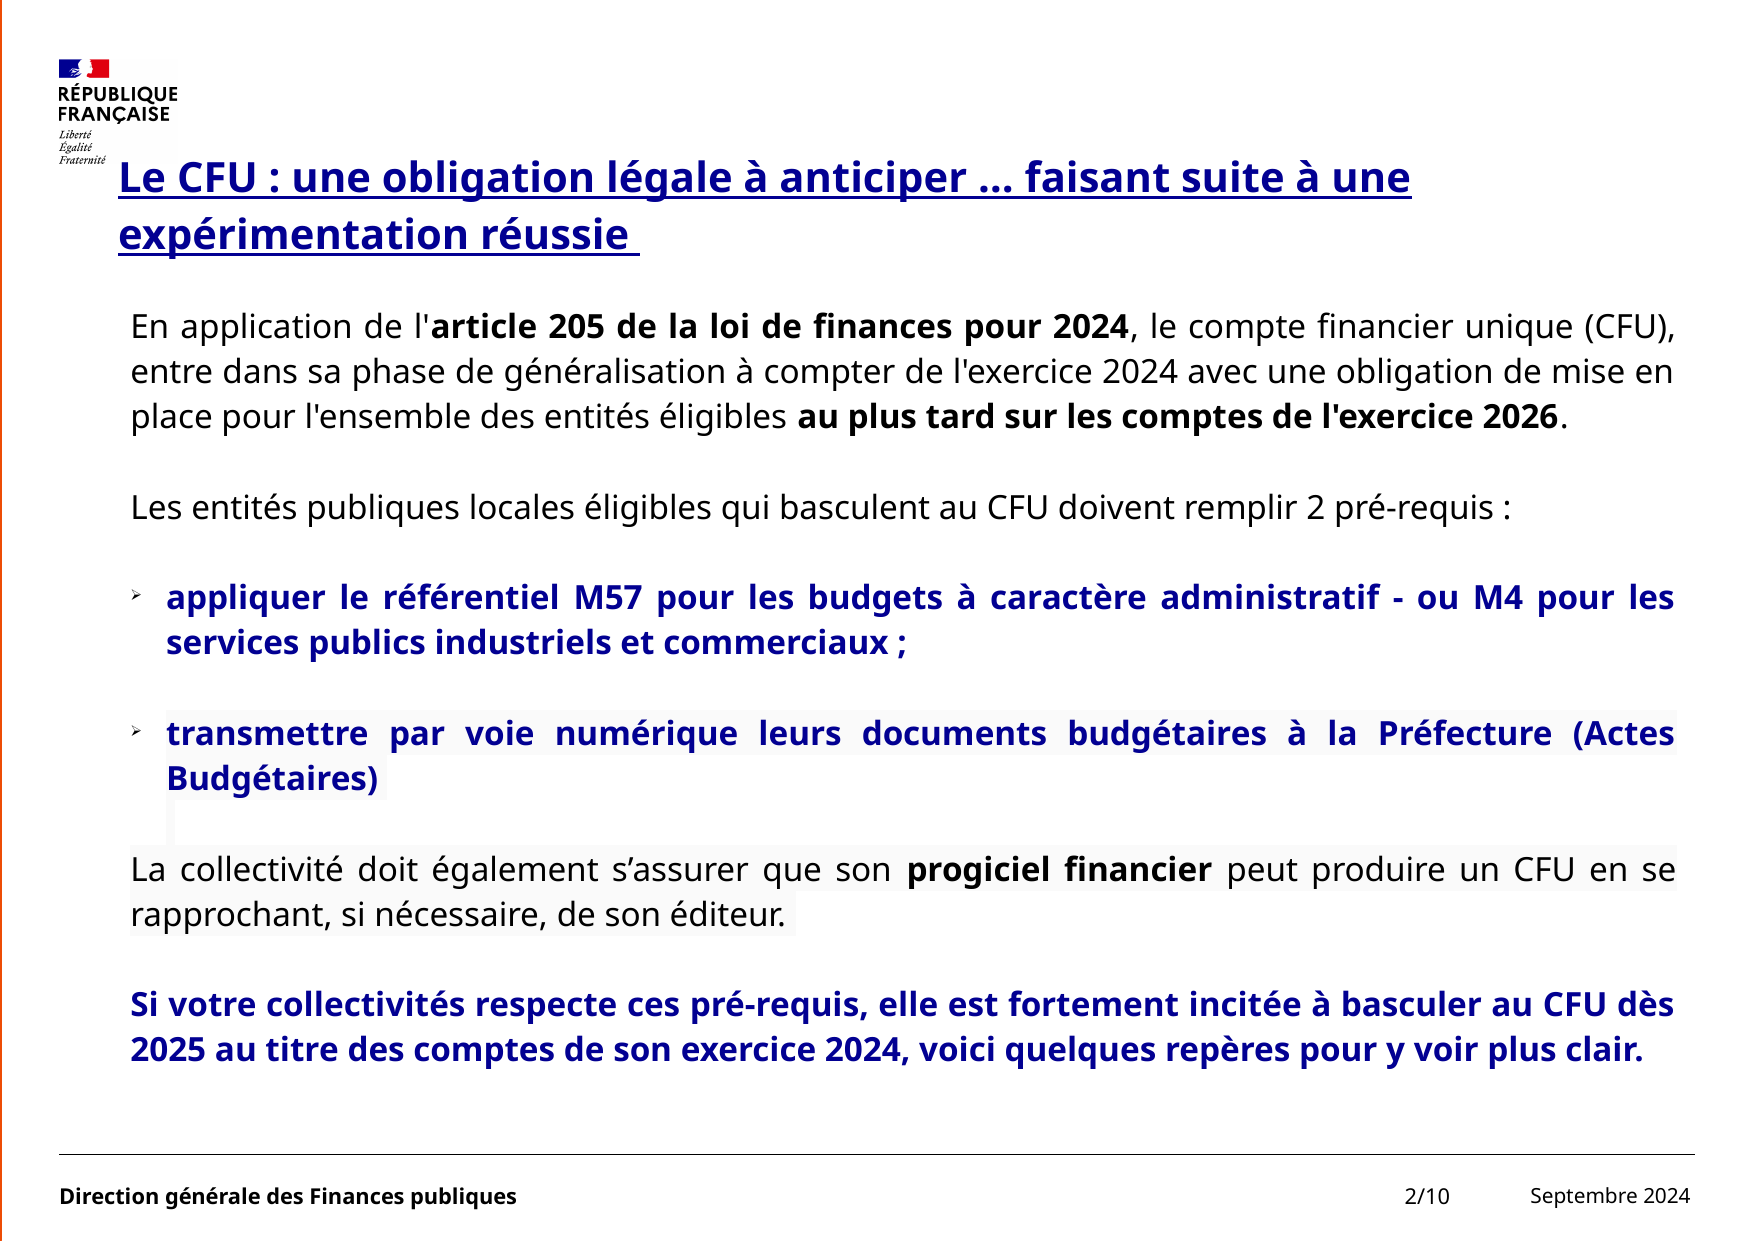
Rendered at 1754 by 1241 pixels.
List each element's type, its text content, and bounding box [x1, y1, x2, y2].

text_box En application de l'article 205 de la loi de finances pour 2024, le compte financier unique (CFU), entre dans sa phase de généralisation à compter de l'exercice 2024 avec une obligation de mise en place pour l'ensemble des entités éligibles au plus tard sur les comptes de l'exercice 2026. Les entités publiques locales éligibles qui basculent au CFU doivent remplir 2 pré-requis : appliquer le référentiel M57 pour les budgets à caractère administratif - ou M4 pour les services publics industriels et commerciaux ; transmettre par voie numérique leurs documents budgétaires à la Préfecture (Actes Budgétaires) La collectivité doit également s’assurer que son progiciel financier peut produire un CFU en se rapprochant, si nécessaire, de son éditeur. Si votre collectivités respecte ces pré-requis, elle est fortement incitée à basculer au CFU dès 2025 au titre des comptes de son exercice 2024, voici quelques repères pour y voir plus clair. [115, 295, 1692, 1161]
picture [59, 59, 178, 164]
text_box Le CFU : une obligation légale à anticiper … faisant suite à une expérimentation réussie [118, 147, 1754, 250]
